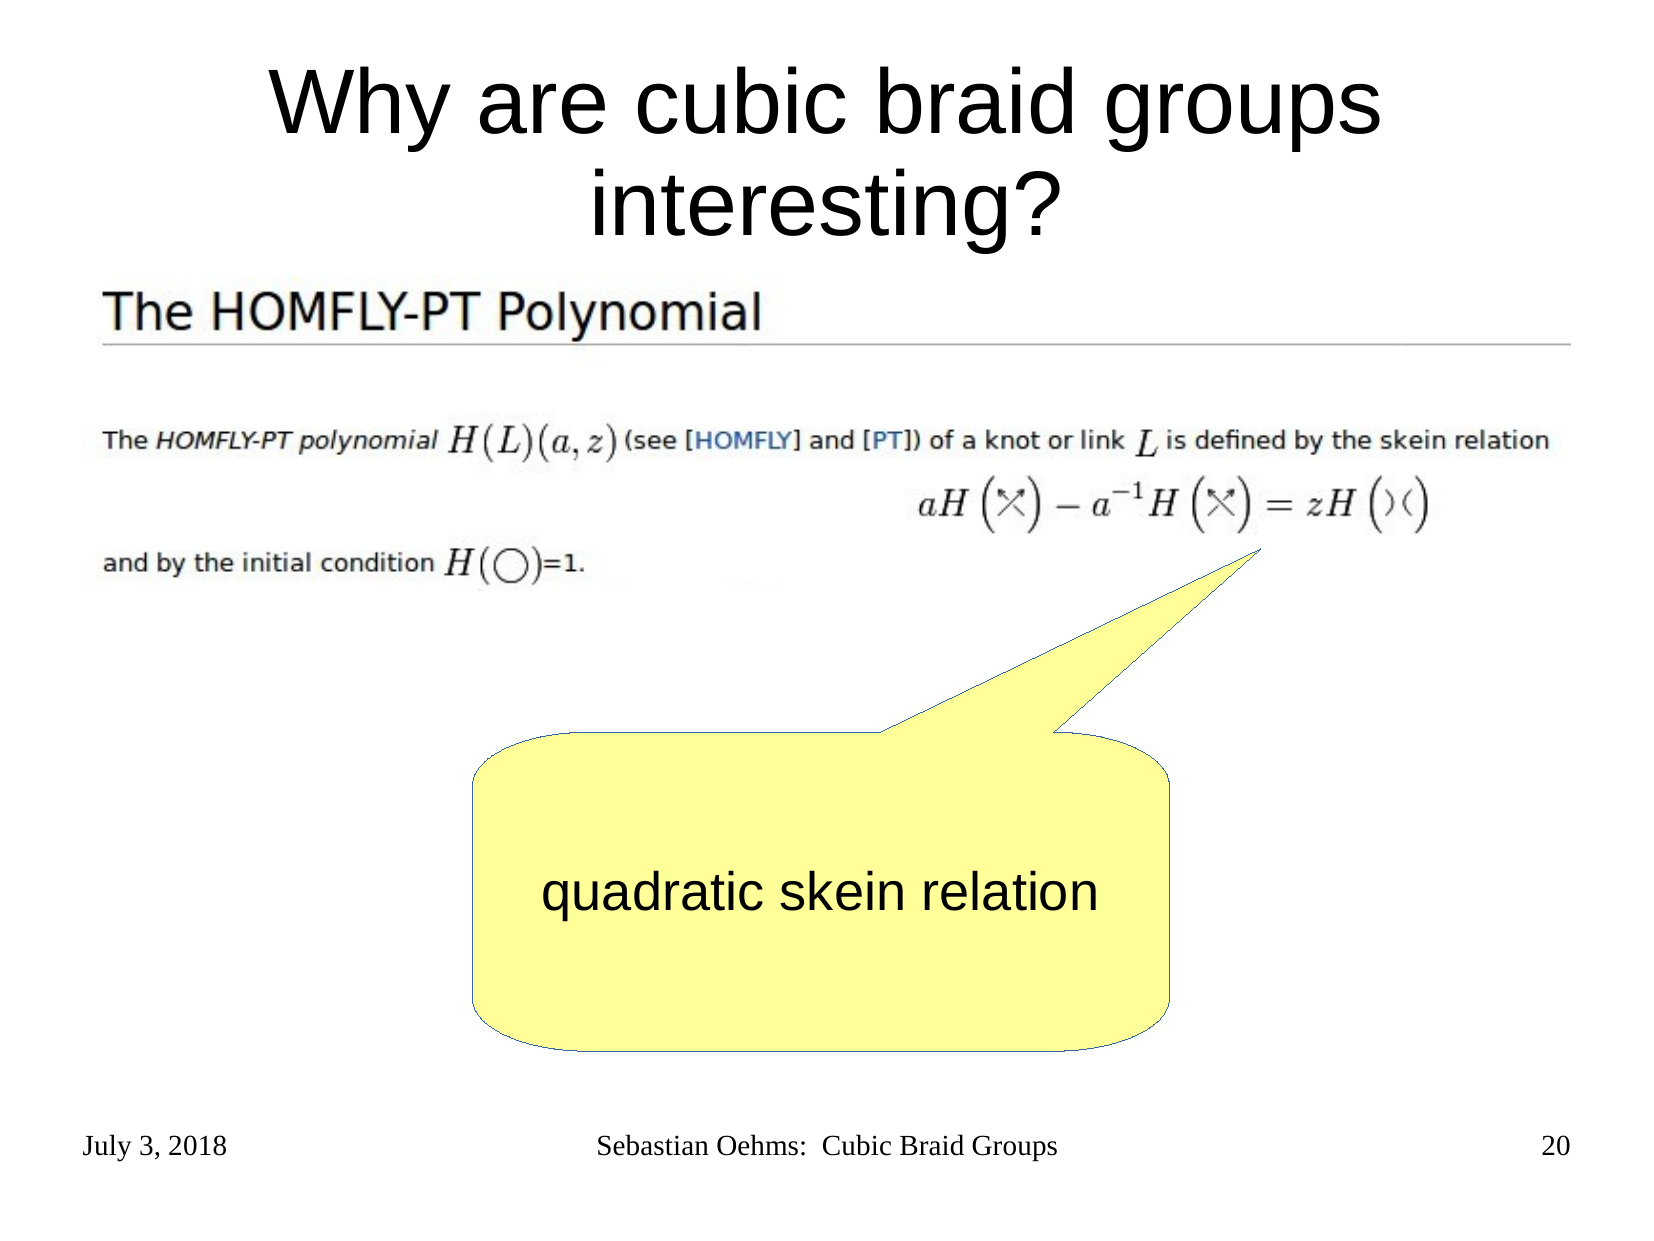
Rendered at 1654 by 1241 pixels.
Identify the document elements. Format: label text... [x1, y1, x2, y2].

text_box quadratic skein relation [472, 548, 1261, 1052]
title Why are cubic braid groups interesting? [82, 49, 1571, 257]
picture [82, 275, 1571, 591]
